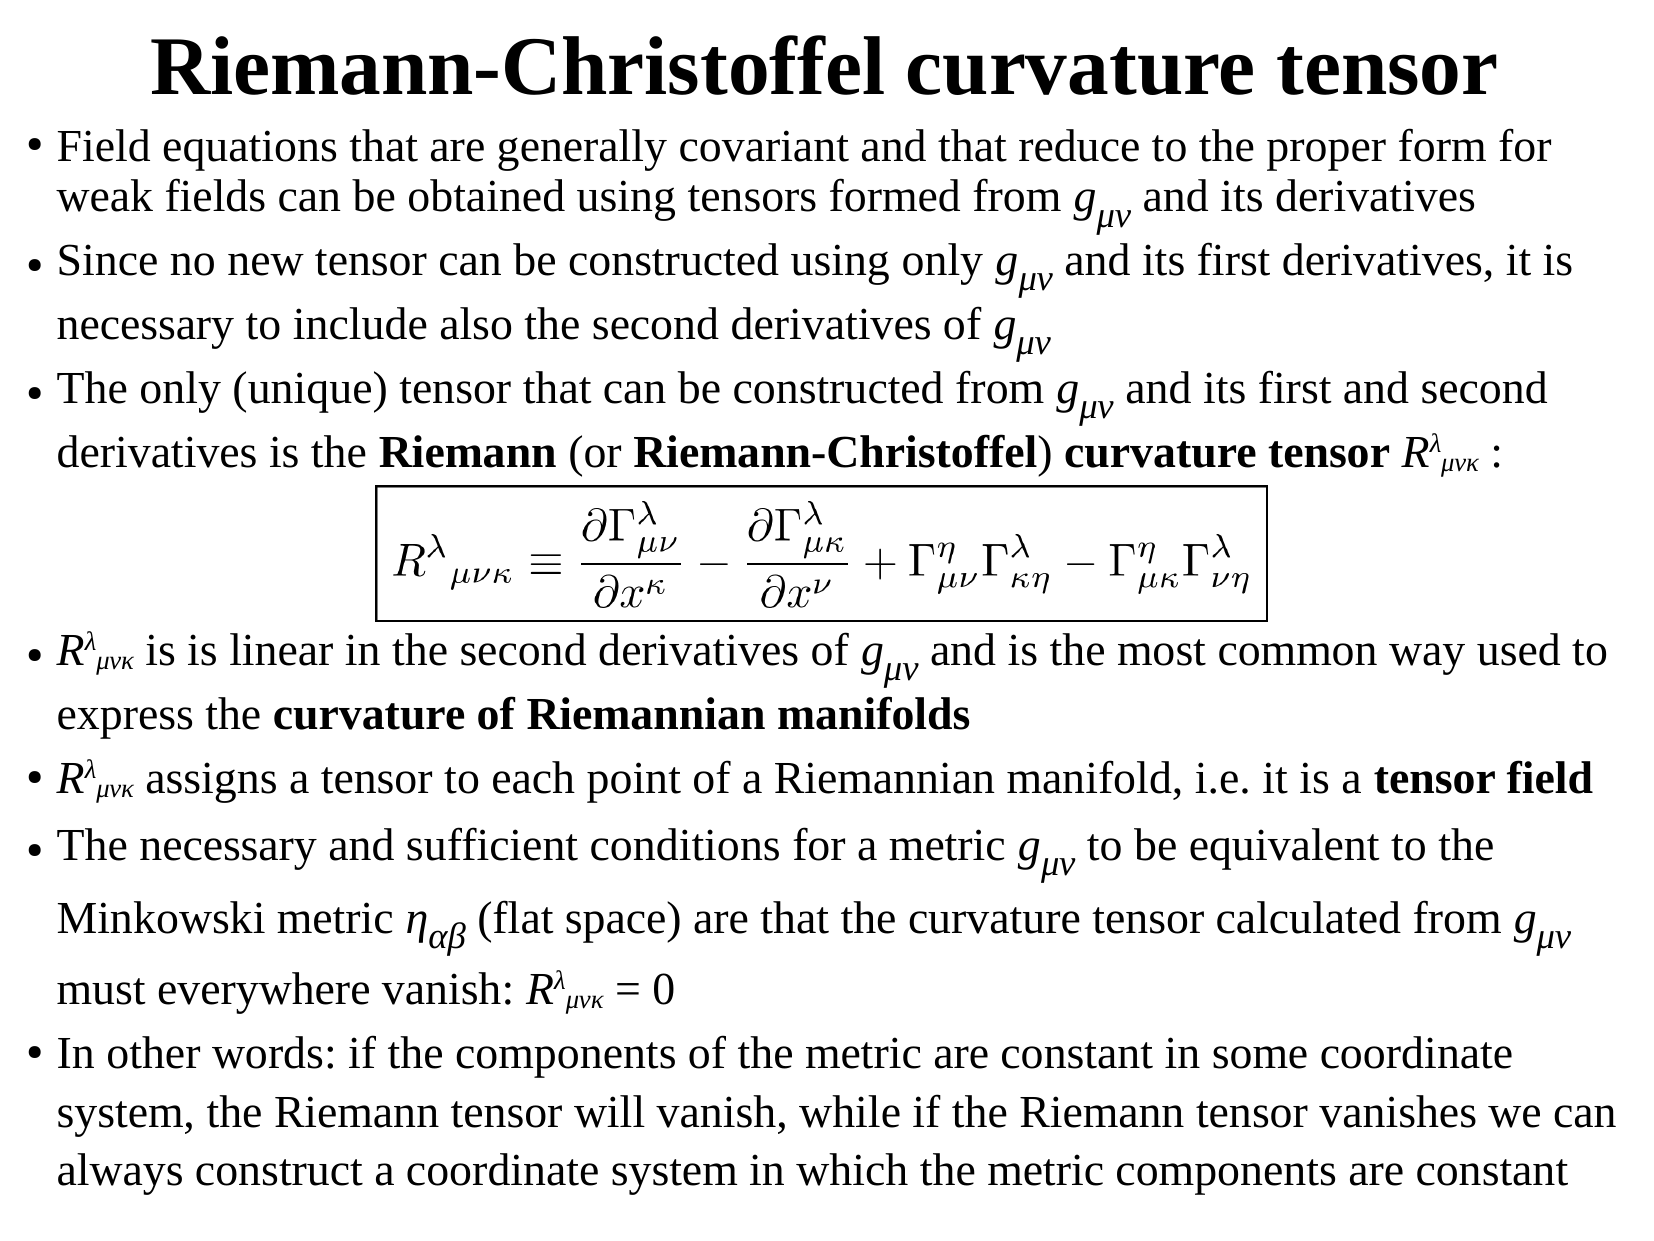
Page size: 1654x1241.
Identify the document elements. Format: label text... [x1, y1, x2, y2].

picture [375, 485, 1268, 622]
title Riemann-Christoffel curvature tensor [37, 19, 1613, 113]
list Field equations that are generally covariant and that reduce to the proper form for weak fields can be obtained using tensors formed from gμν and its derivatives Since no new tensor can be constructed using only gμν and its first derivatives, it is necessary to include also the second derivatives of gμν The only (unique) tensor that can be constructed from gμν and its first and second derivatives is the Riemann (or Riemann-Christoffel) curvature tensor Rλμνκ : Rλμνκ is is linear in the second derivatives of gμν and is the most common way used to express the curvature of Riemannian manifolds Rλμνκ assigns a tensor to each point of a Riemannian manifold, i.e. it is a tensor field The necessary and sufficient conditions for a metric gμν to be equivalent to the Minkowski metric ηαβ (flat space) are that the curvature tensor calculated from gμν must everywhere vanish: Rλμνκ = 0 In other words: if the components of the metric are constant in some coordinate system, the Riemann tensor will vanish, while if the Riemann tensor vanishes we can always construct a coordinate system in which the metric components are constant [26, 120, 1632, 1196]
